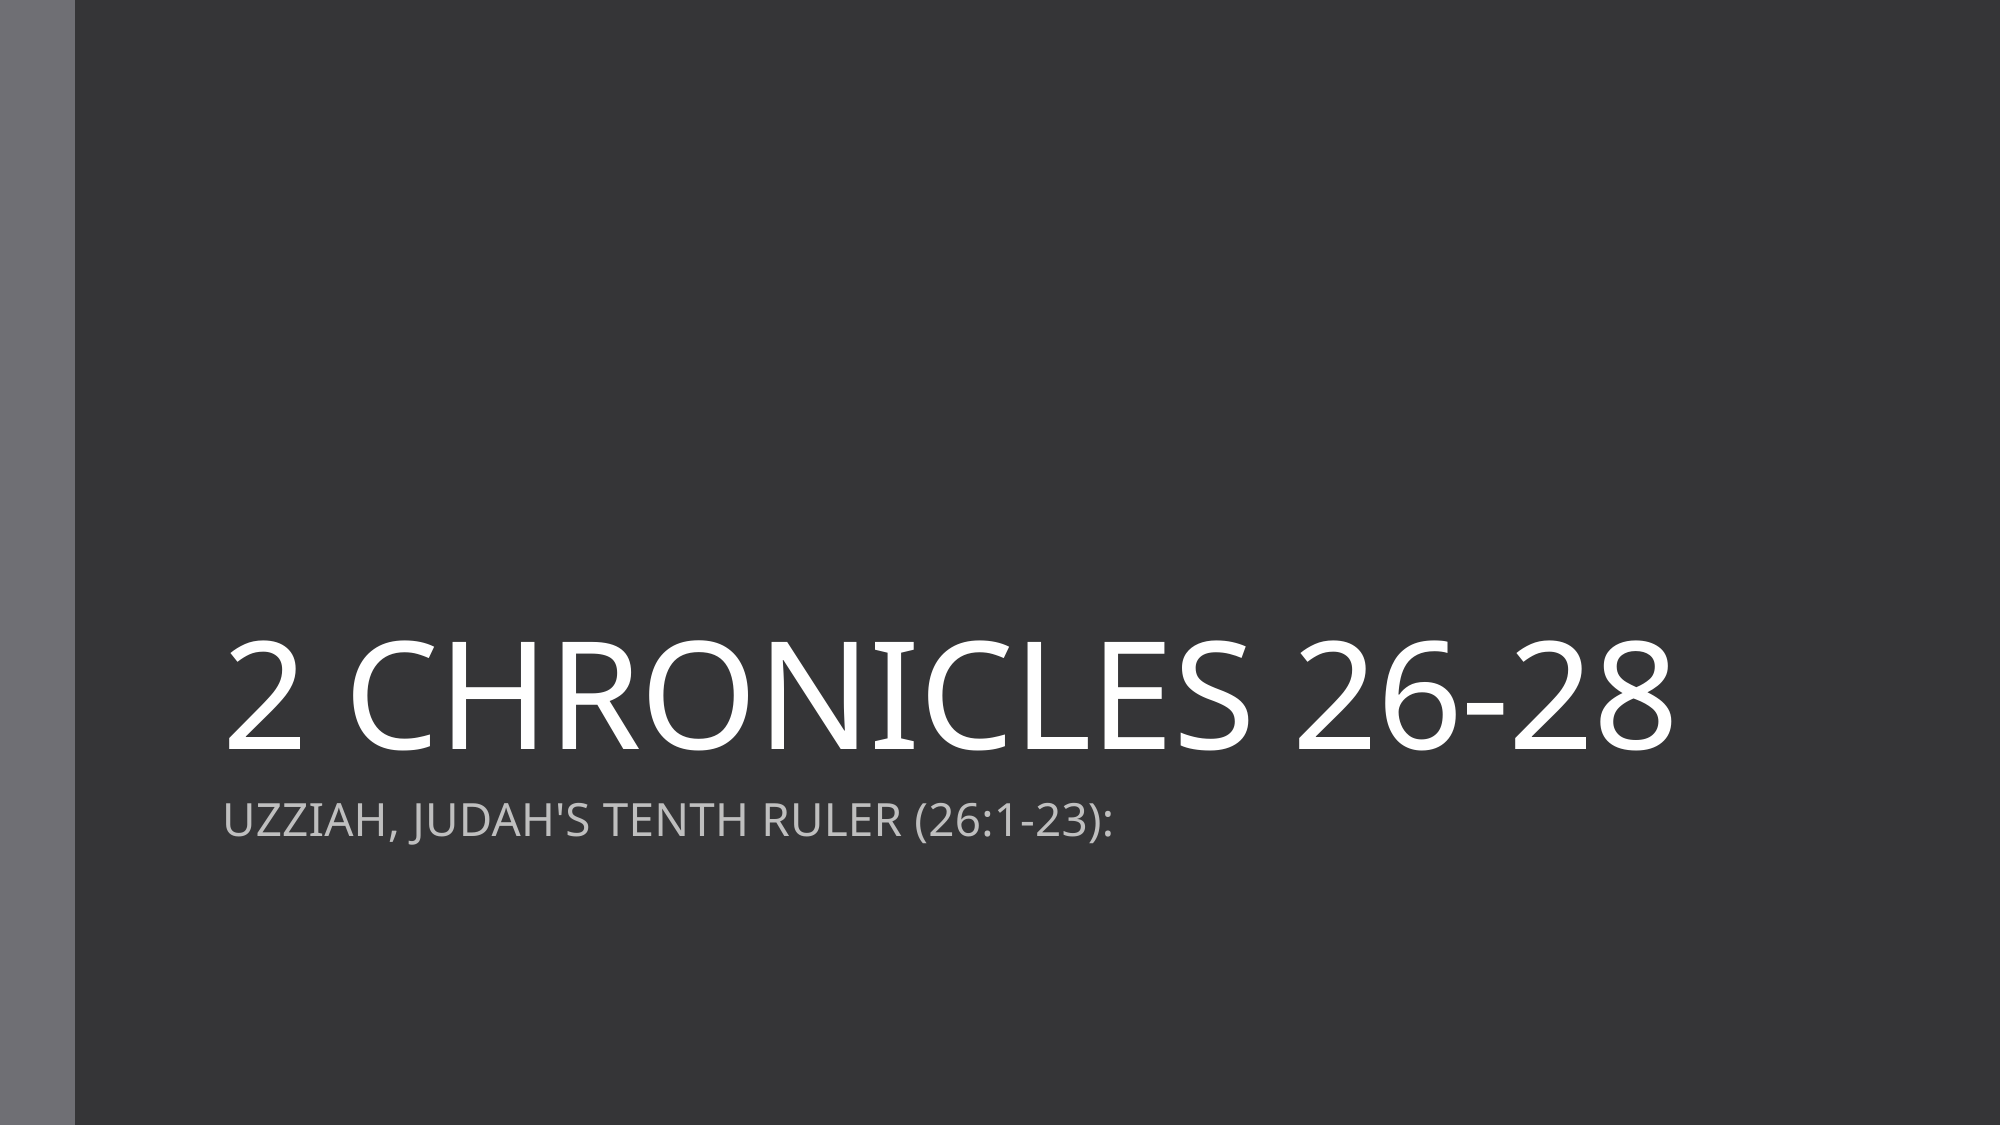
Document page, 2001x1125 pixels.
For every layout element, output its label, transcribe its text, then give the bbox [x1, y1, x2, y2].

title 2 CHRONICLES 26-28 [206, 124, 1752, 787]
subtitle UZZIAH, JUDAH'S TENTH RULER (26:1-23): [206, 787, 1752, 1066]
